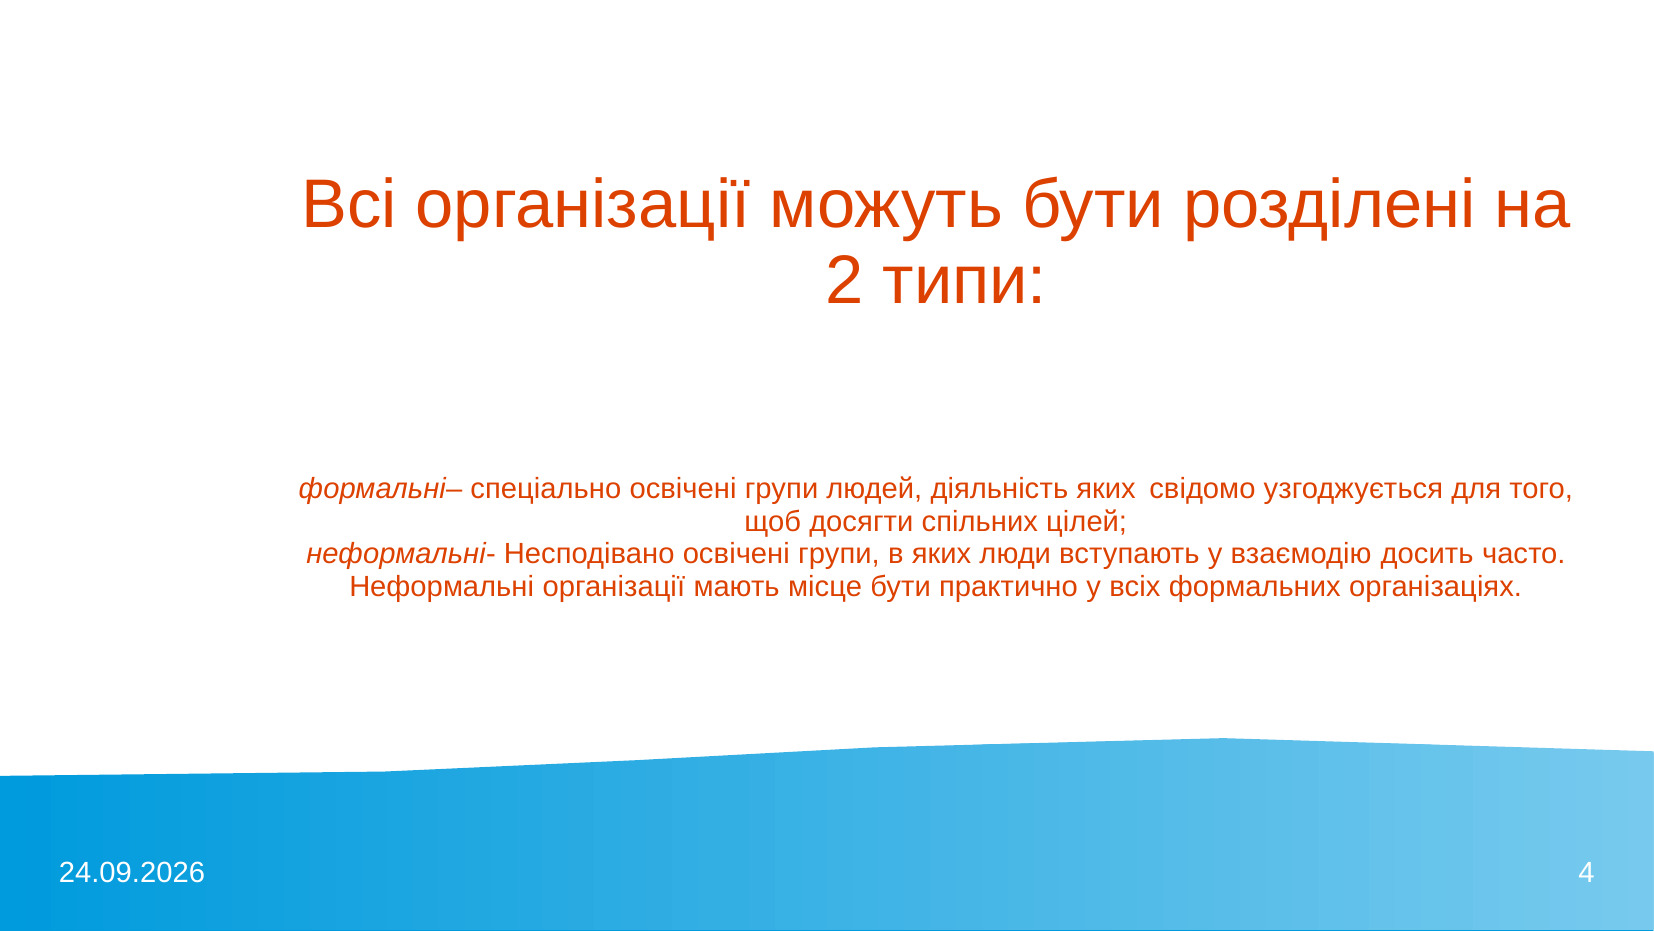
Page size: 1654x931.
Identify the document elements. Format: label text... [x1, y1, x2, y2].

title Всі організації можуть бути розділені на 2 типи: формальні– спеціально освічені групи людей, діяльність яких свідомо узгоджується для того, щоб досягти спільних цілей; неформальні- Несподівано освічені групи, в яких люди вступають у взаємодію досить часто. Неформальні організації мають місце бути практично у всіх формальних організаціях. [177, 59, 1595, 709]
